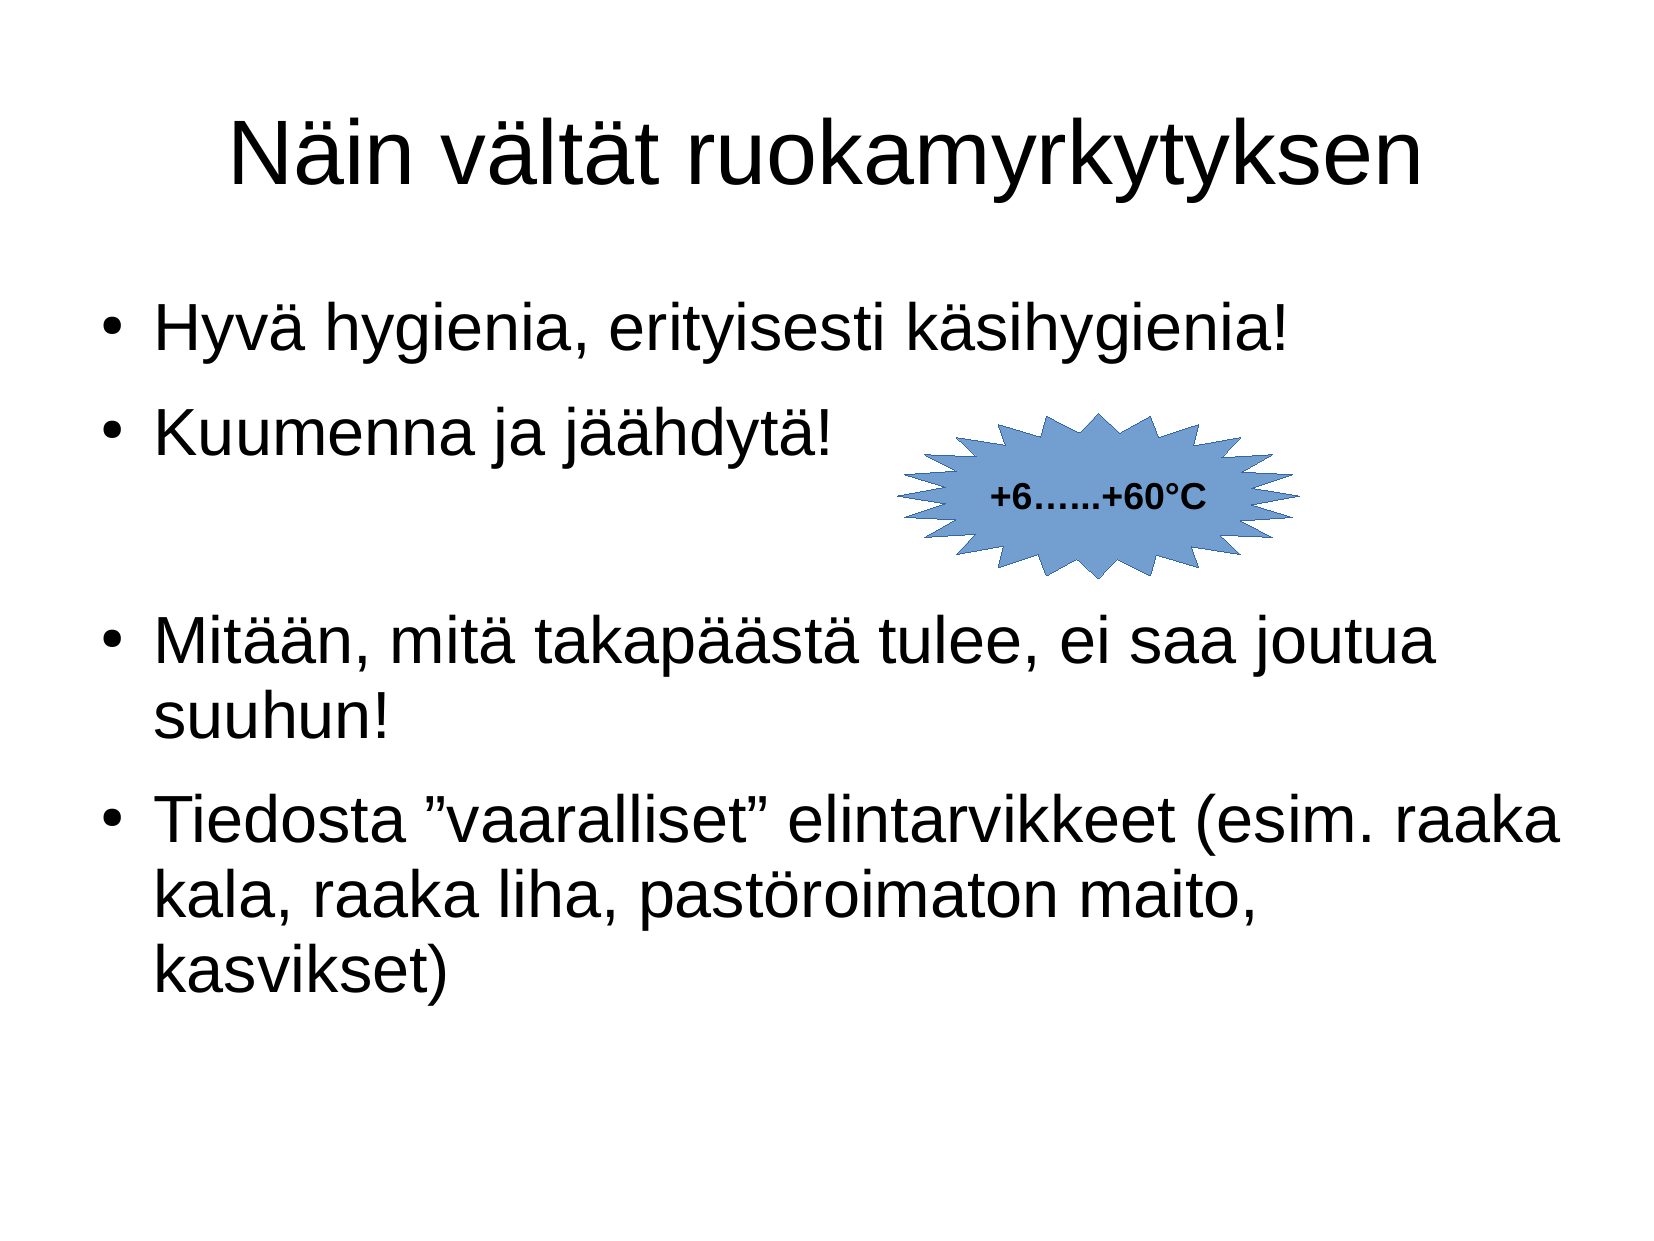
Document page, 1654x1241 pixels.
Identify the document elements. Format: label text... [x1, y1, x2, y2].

list Hyvä hygienia, erityisesti käsihygienia! Kuumenna ja jäähdytä! Mitään, mitä takapäästä tulee, ei saa joutua suuhun! Tiedosta ”vaaralliset” elintarvikkeet (esim. raaka kala, raaka liha, pastöroimaton maito, kasvikset) [82, 290, 1571, 1010]
text_box +6…...+60°C [897, 413, 1300, 579]
title Näin vältät ruokamyrkytyksen [82, 49, 1571, 257]
